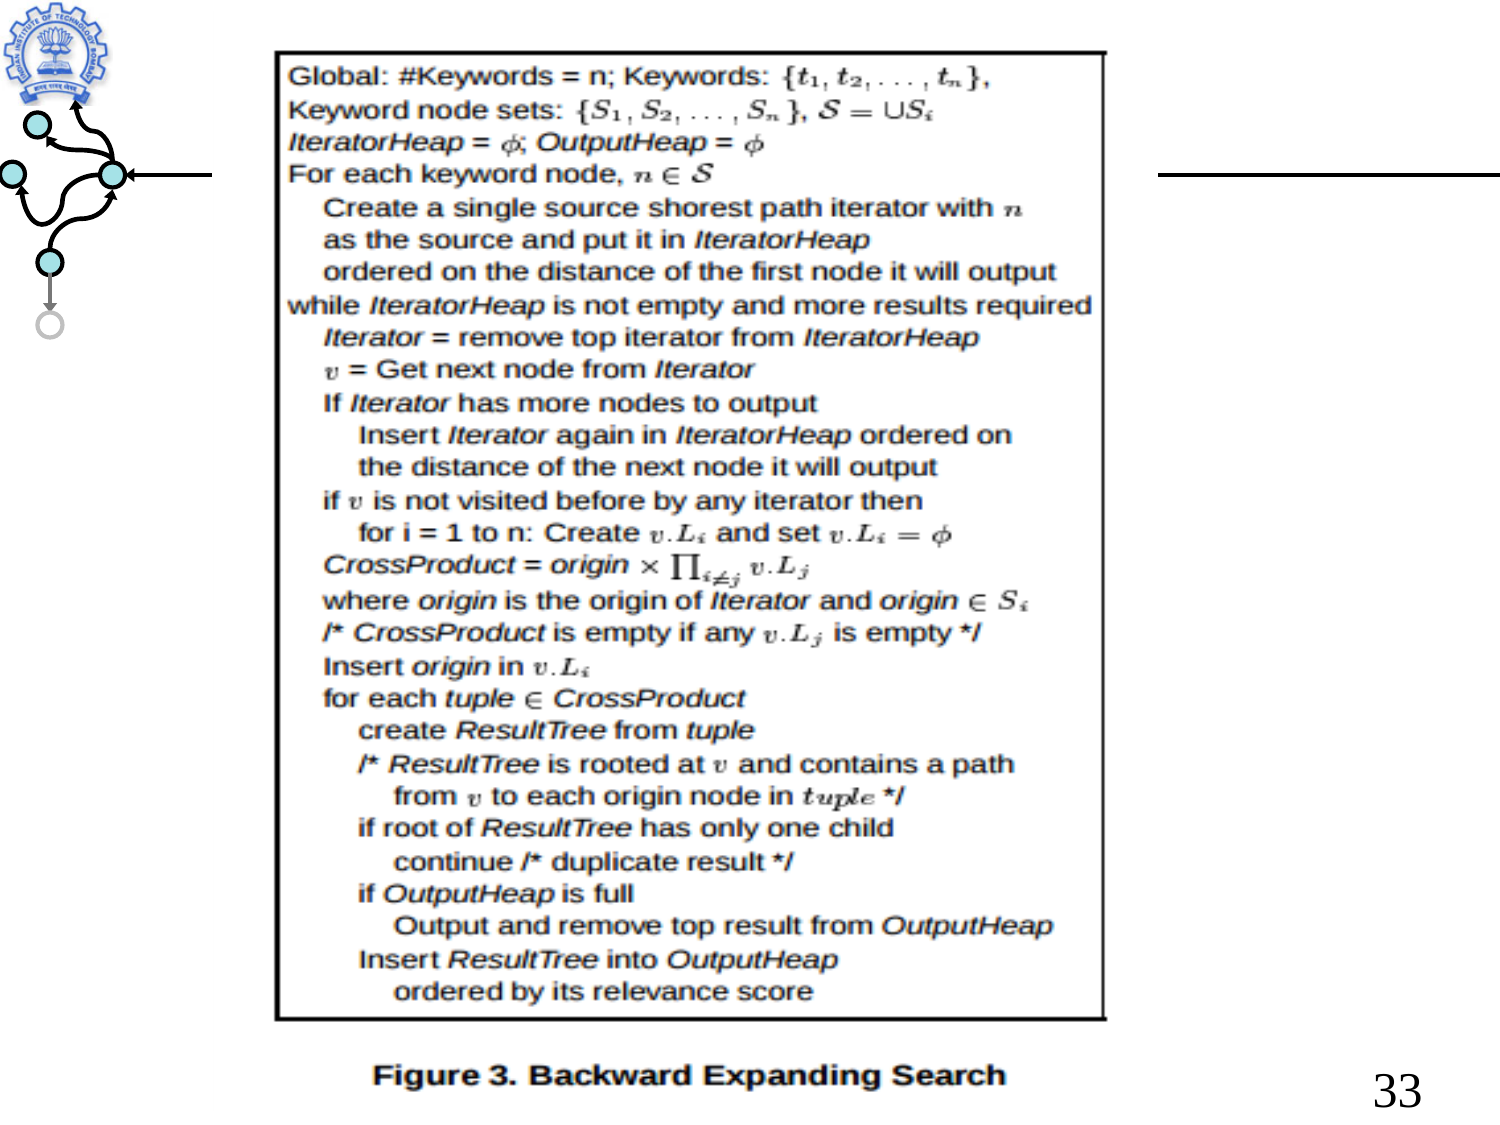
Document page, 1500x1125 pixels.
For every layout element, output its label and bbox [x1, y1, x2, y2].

picture [0, 0, 113, 106]
picture [212, 11, 1158, 1111]
